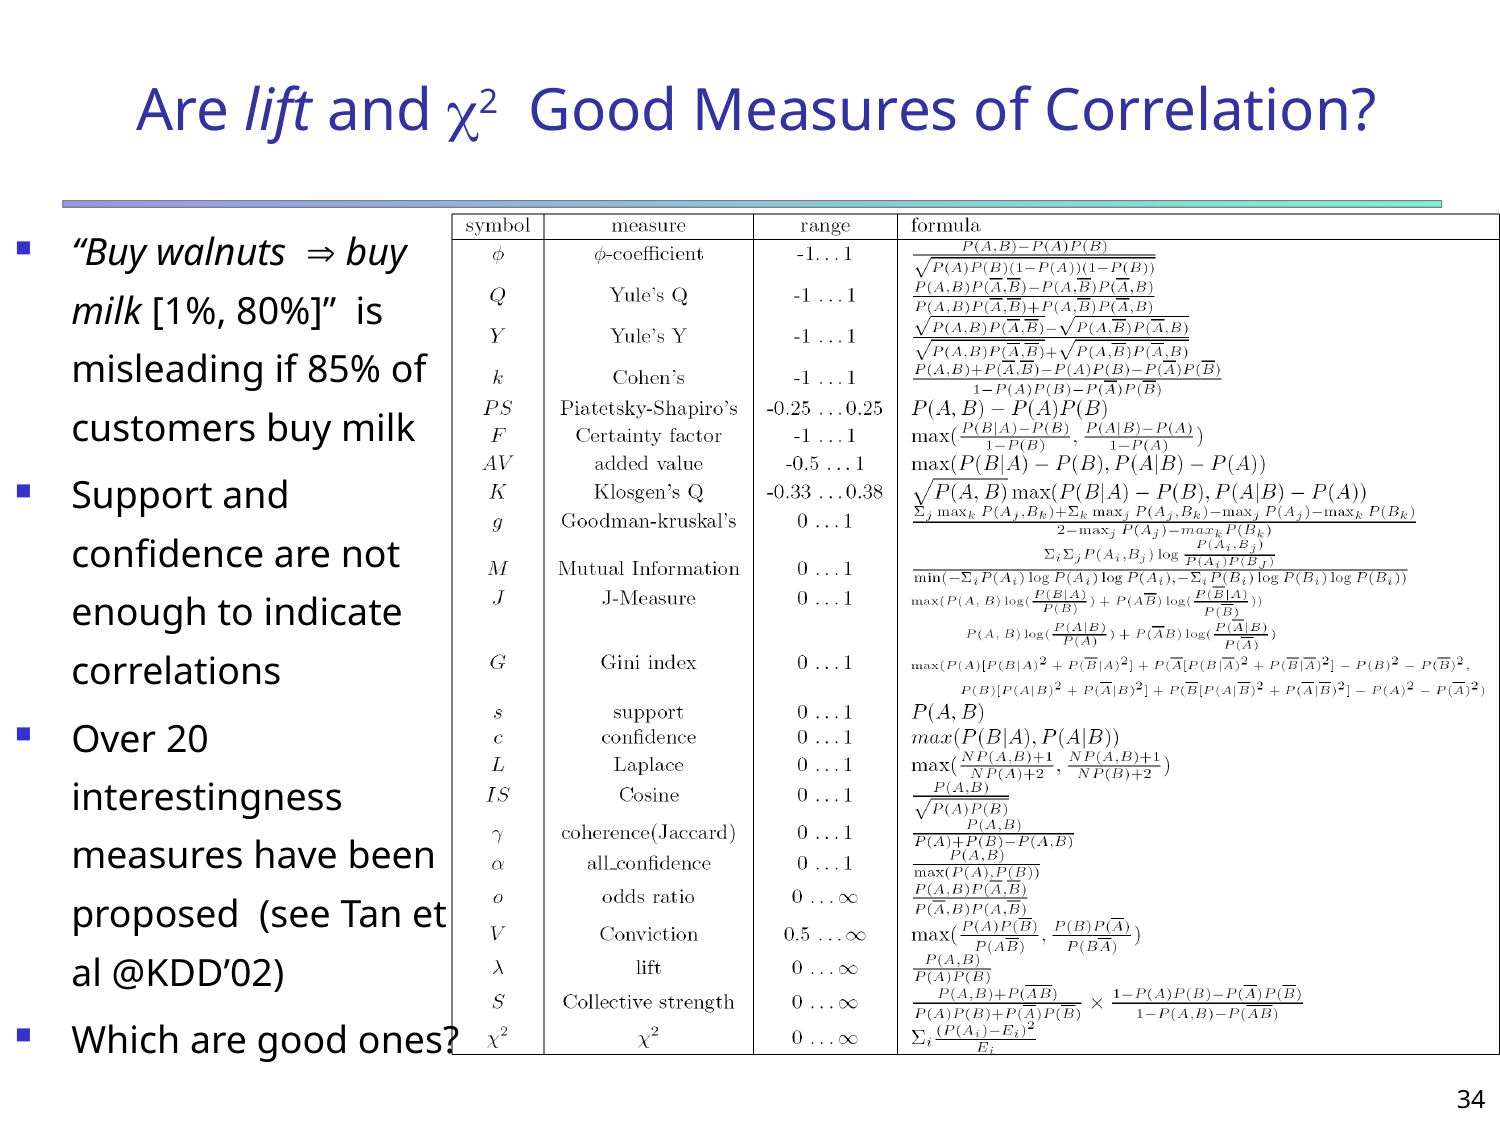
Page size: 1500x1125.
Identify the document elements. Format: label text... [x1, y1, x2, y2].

title Are lift and 2 Good Measures of Correlation? [0, 49, 1500, 150]
text_box <number> [1187, 1062, 1500, 1125]
text_box [488, 212, 1500, 1057]
list “Buy walnuts  buy milk [1%, 80%]” is misleading if 85% of customers buy milk Support and confidence are not enough to indicate correlations Over 20 interestingness measures have been proposed (see Tan et al @KDD’02) Which are good ones? [0, 207, 488, 1125]
